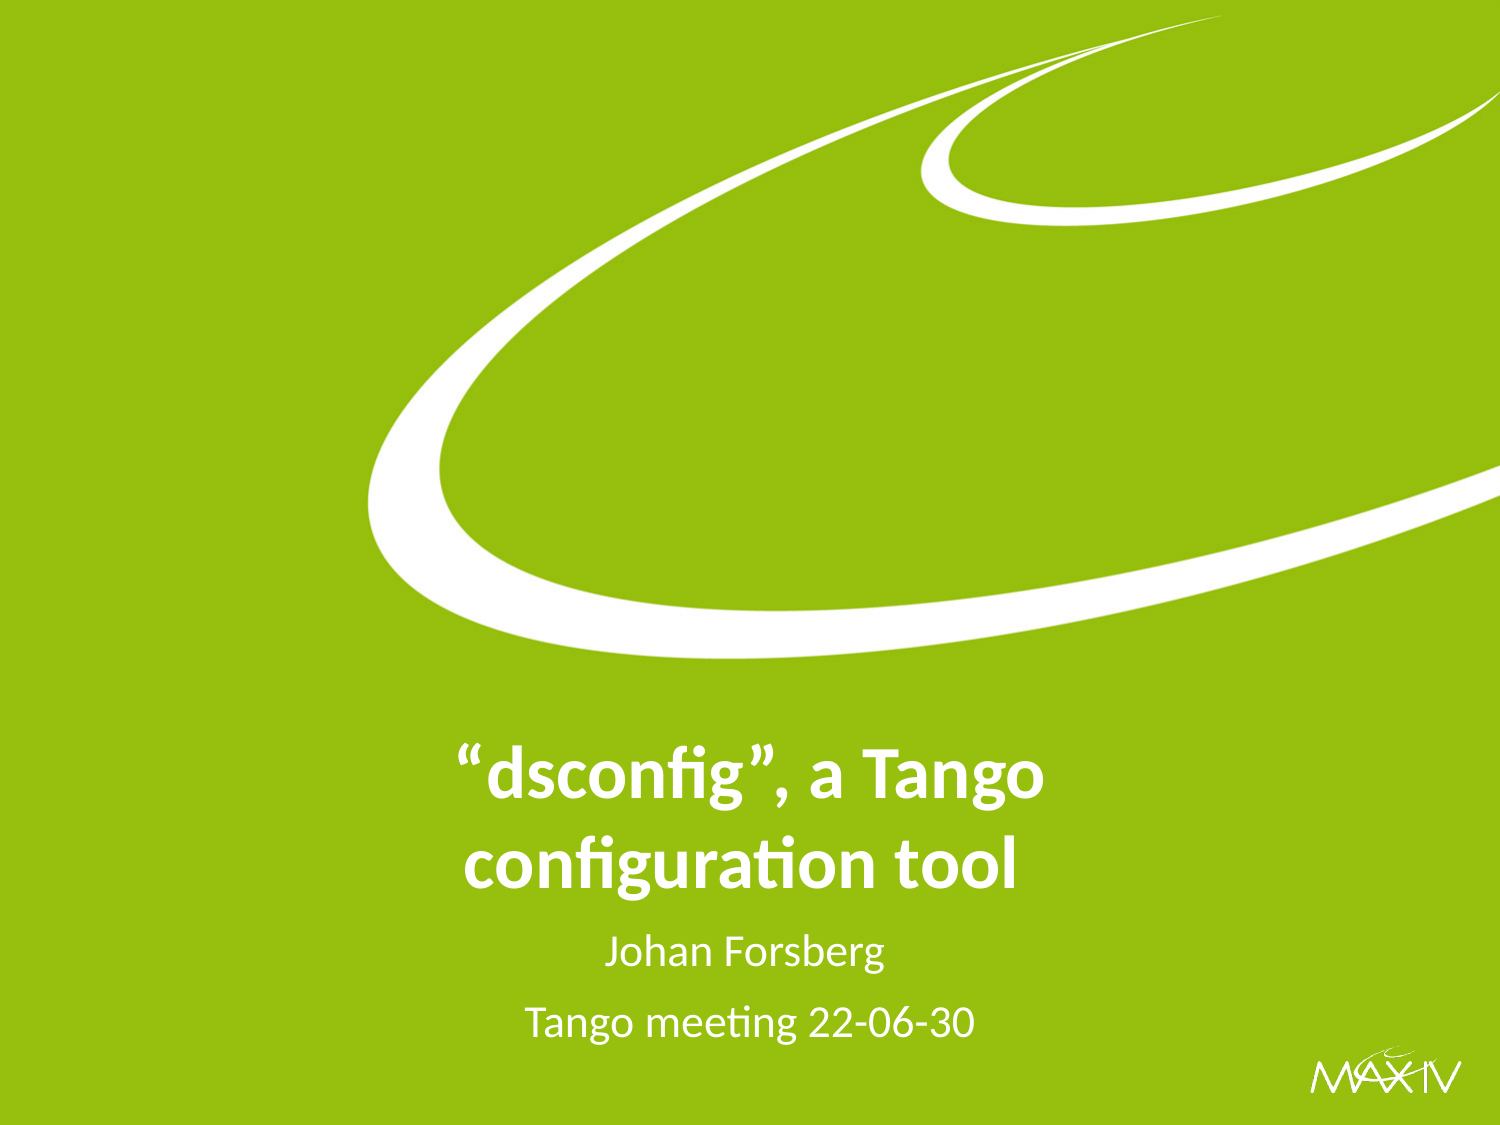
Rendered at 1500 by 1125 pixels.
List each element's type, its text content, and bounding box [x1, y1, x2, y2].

picture [0, 0, 1500, 1125]
subtitle Johan Forsberg Tango meeting 22-06-30 [379, 918, 1121, 1060]
title “dsconfig”, a Tango configuration tool [240, 670, 1260, 912]
